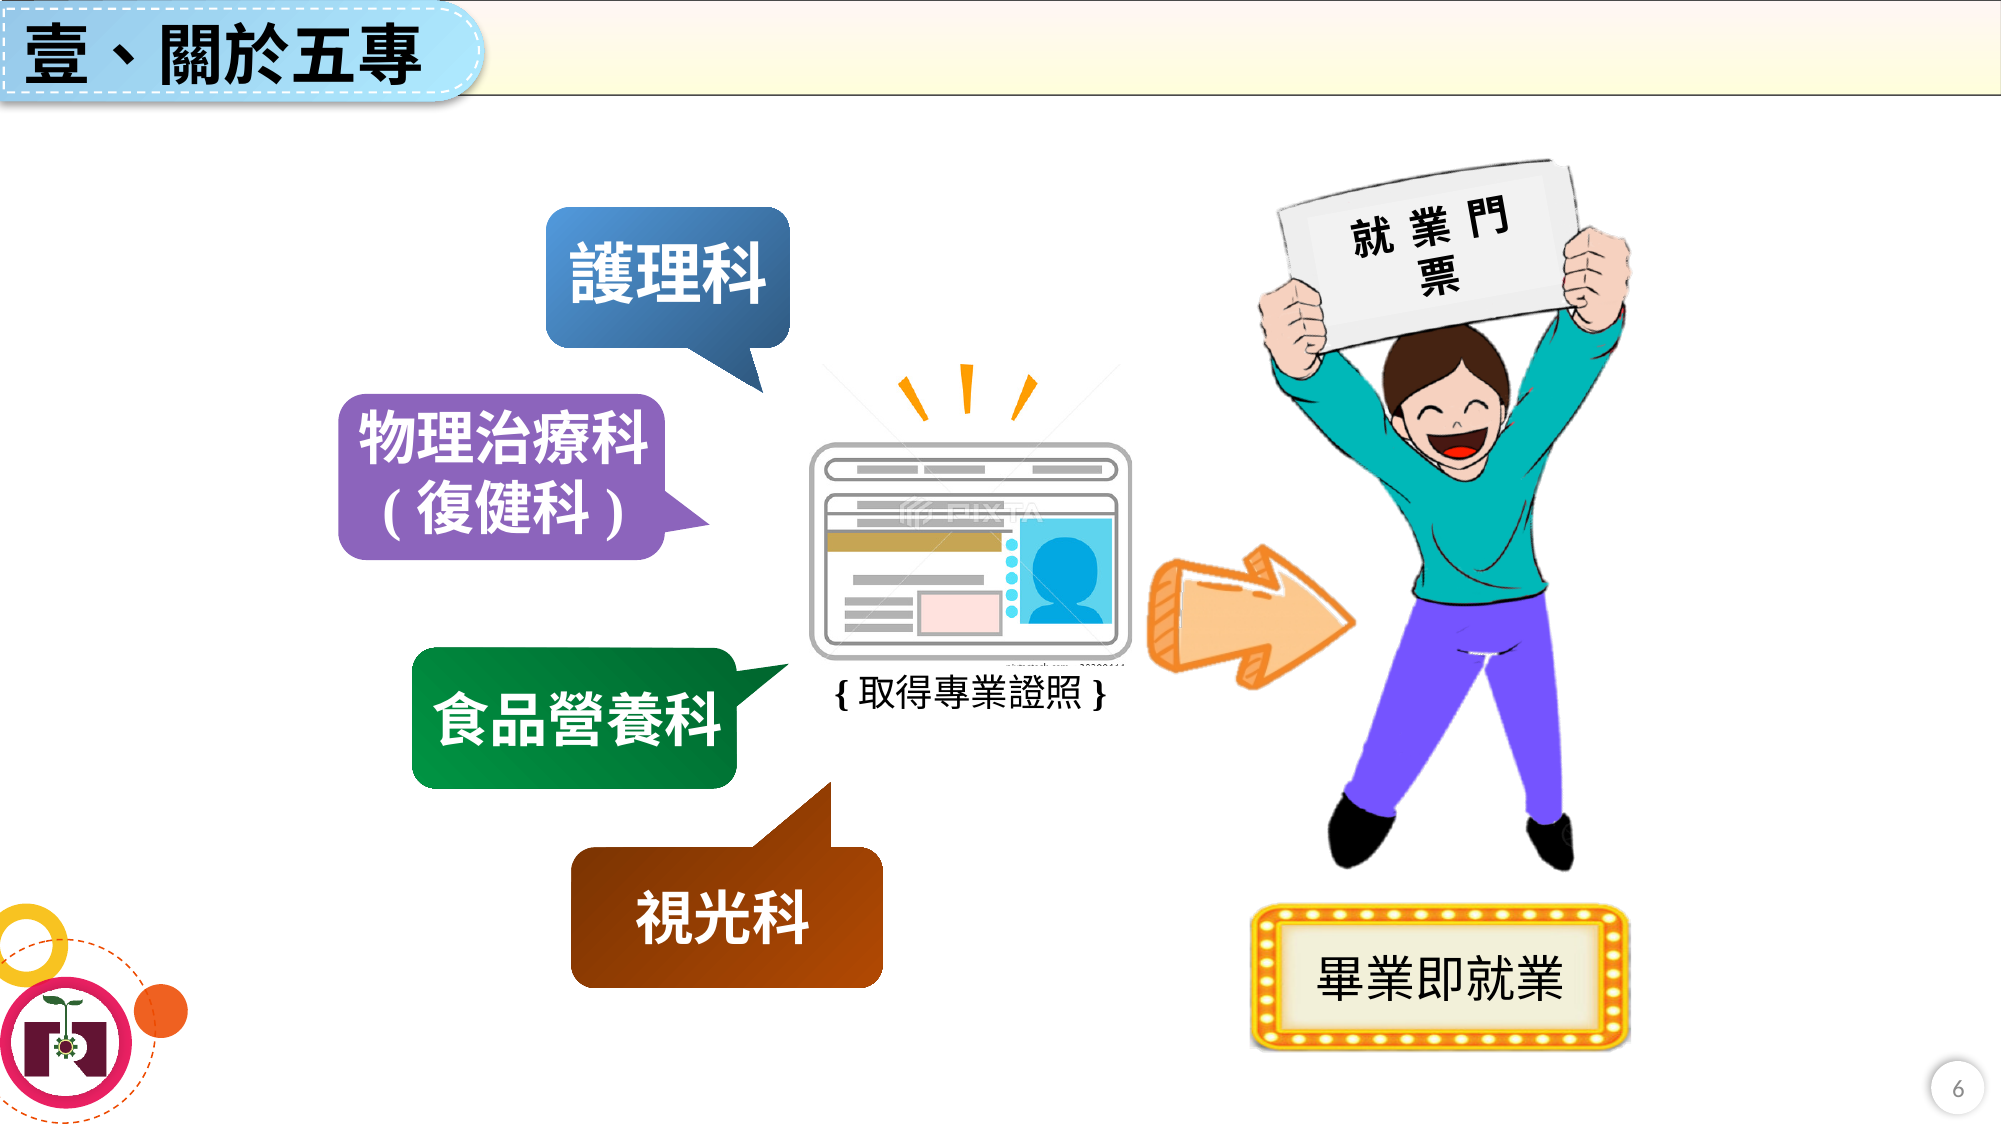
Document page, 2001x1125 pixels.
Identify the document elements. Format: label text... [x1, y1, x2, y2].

text_box [571, 782, 883, 873]
picture [809, 70, 1807, 1055]
text_box 物理治療科 (復健科) [314, 393, 693, 549]
text_box [571, 959, 883, 988]
picture [11, 988, 119, 1096]
text_box [547, 207, 789, 224]
text_box 畢業即就業 [1286, 939, 1594, 1015]
text_box {取得專業證照} [809, 661, 1133, 722]
text_box 視光科 [534, 873, 913, 959]
text_box [412, 761, 737, 789]
text_box [343, 549, 660, 561]
text_box [0, 0, 8, 102]
text_box 護理科 [479, 224, 858, 320]
text_box 食品營養科 [388, 675, 767, 761]
text_box [693, 512, 710, 528]
text_box [412, 647, 790, 682]
text_box 就 業 門 票 [1307, 175, 1562, 327]
text_box [546, 320, 790, 393]
text_box 壹、關於五專 [8, 0, 1584, 108]
